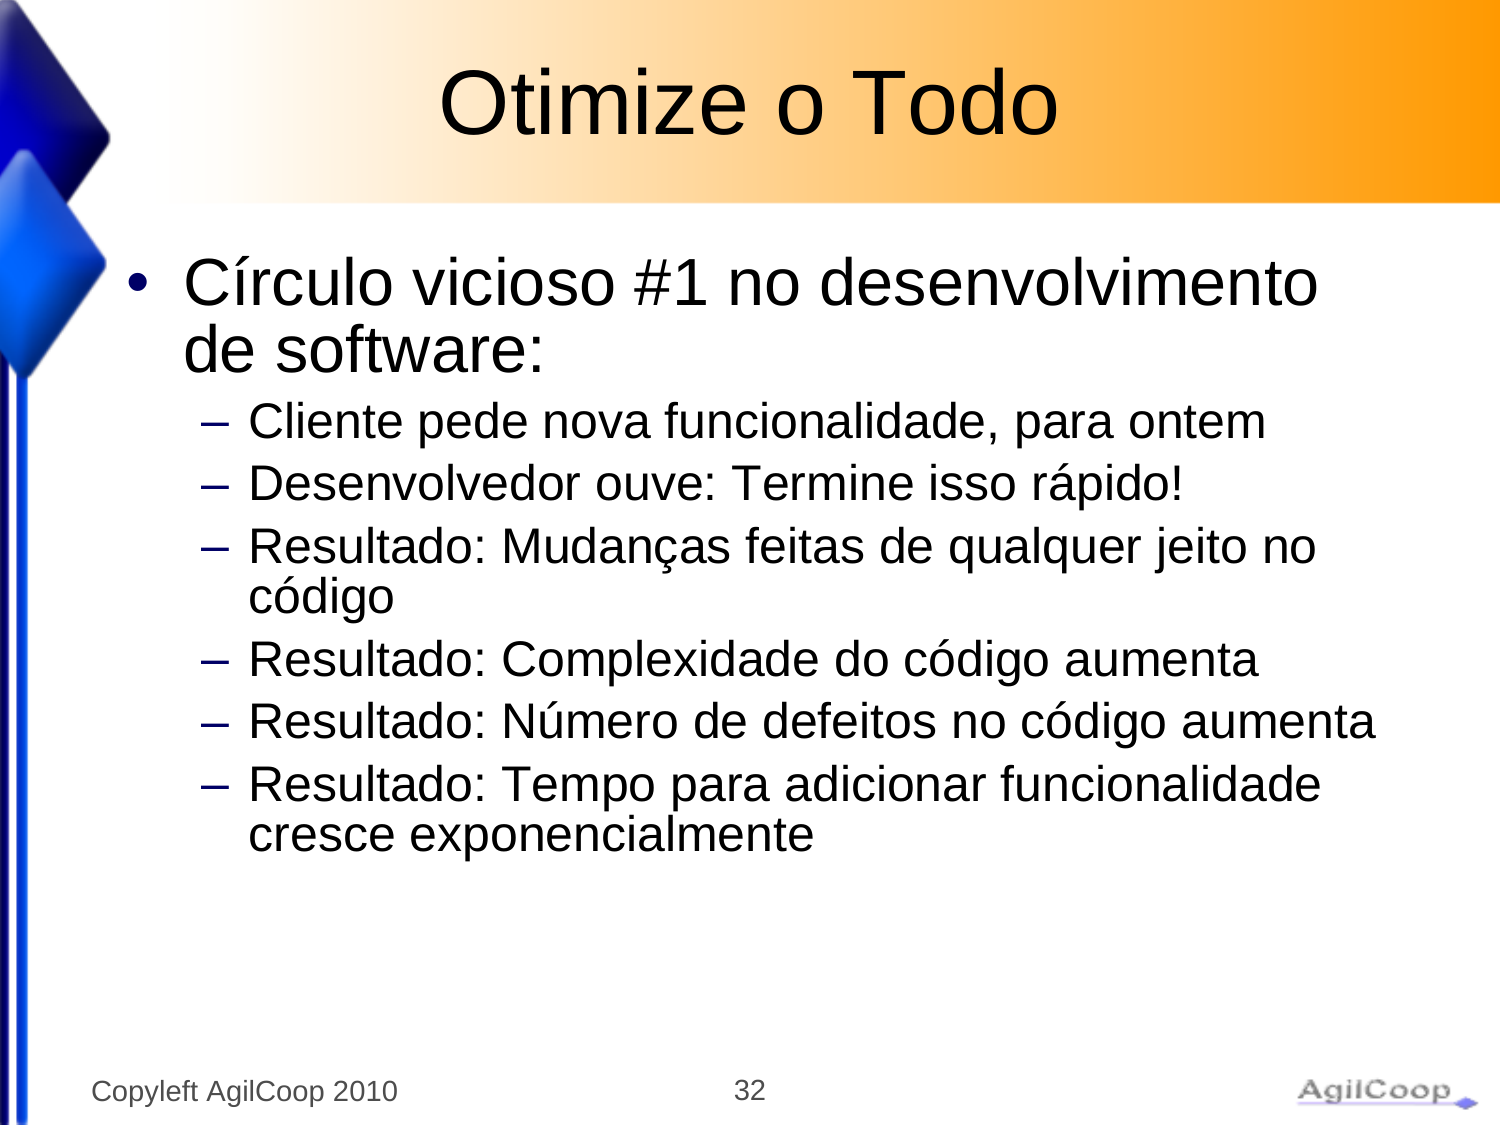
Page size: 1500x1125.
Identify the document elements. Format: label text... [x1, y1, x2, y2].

list Círculo vicioso #1 no desenvolvimento de software: Cliente pede nova funcionalidade, para ontem Desenvolvedor ouve: Termine isso rápido! Resultado: Mudanças feitas de qualquer jeito no código Resultado: Complexidade do código aumenta Resultado: Número de defeitos no código aumenta Resultado: Tempo para adicionar funcionalidade cresce exponencialmente [112, 243, 1425, 1063]
picture [0, 0, 1500, 1125]
title Otimize o Todo [75, 8, 1426, 197]
